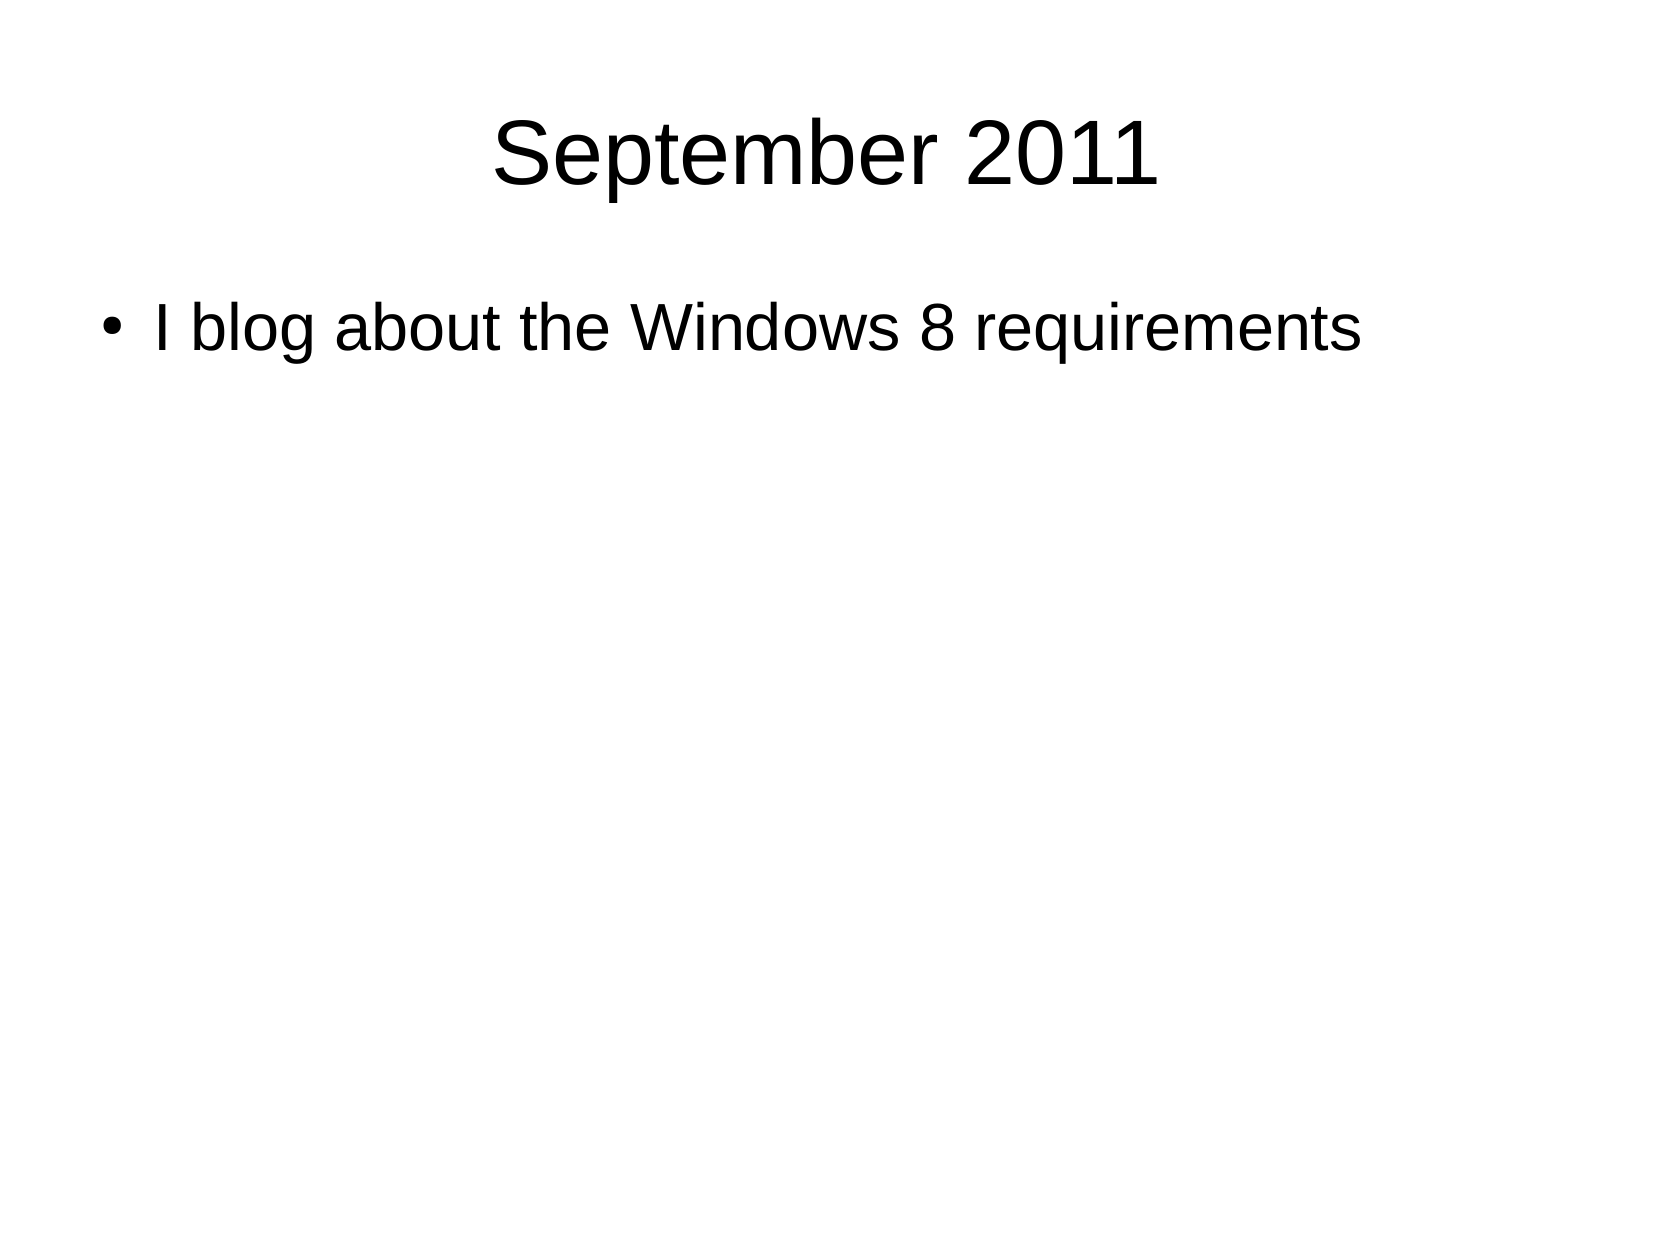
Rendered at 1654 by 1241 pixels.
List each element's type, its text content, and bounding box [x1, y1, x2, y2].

title September 2011 [82, 49, 1571, 257]
list I blog about the Windows 8 requirements [82, 290, 1538, 1010]
